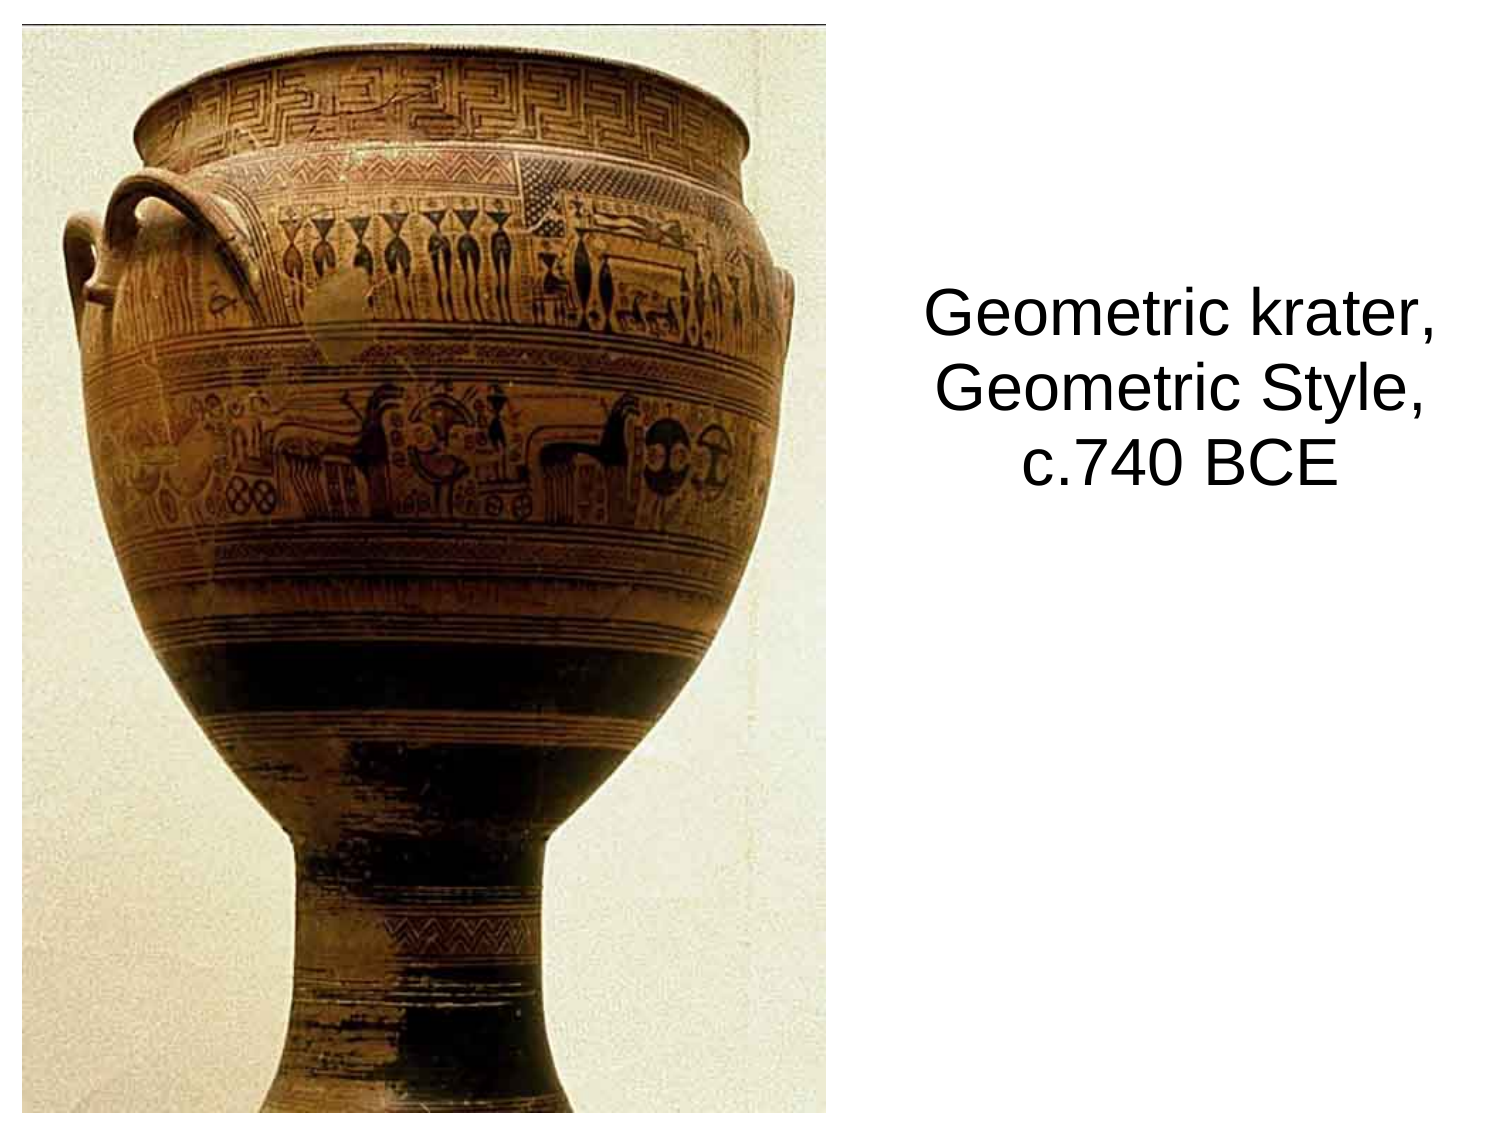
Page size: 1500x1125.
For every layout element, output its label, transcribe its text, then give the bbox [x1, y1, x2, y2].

picture [22, 24, 826, 1113]
title Geometric krater, Geometric Style, c.740 BCE [874, 74, 1488, 700]
